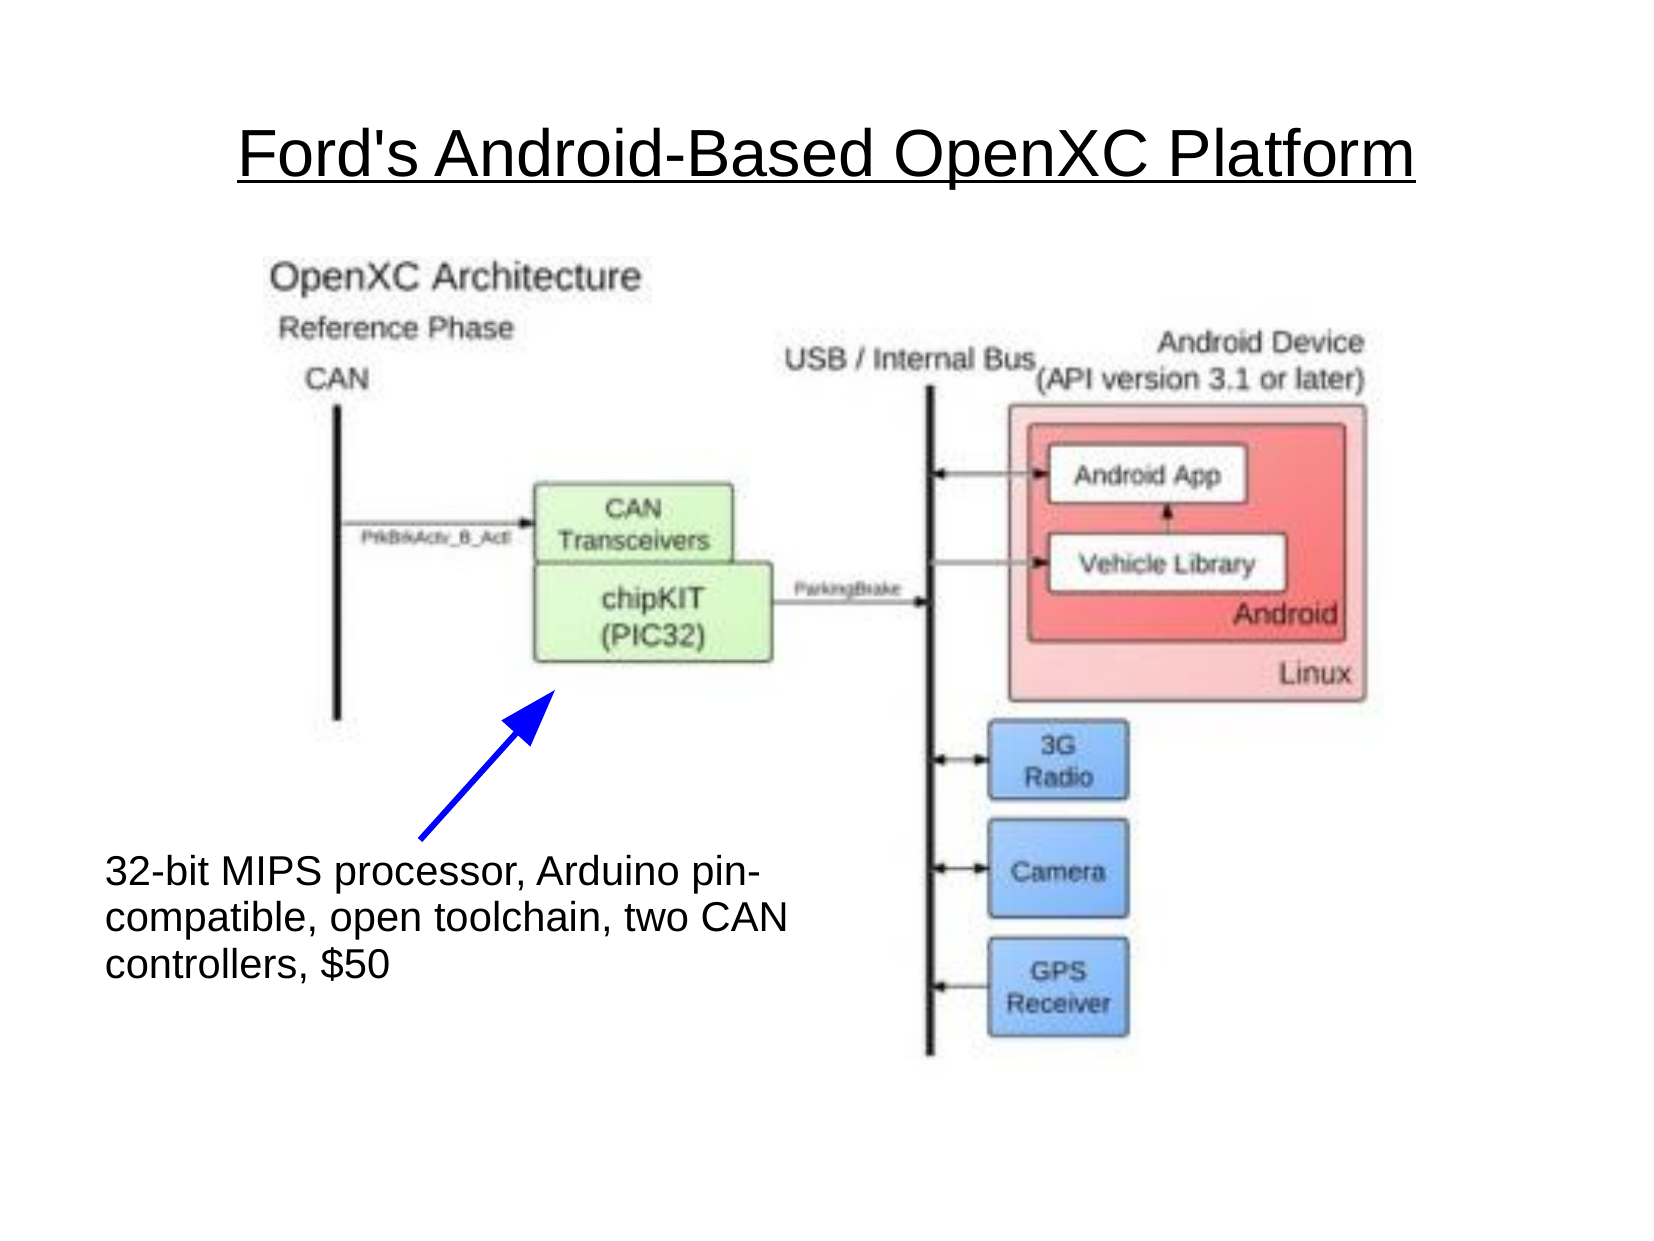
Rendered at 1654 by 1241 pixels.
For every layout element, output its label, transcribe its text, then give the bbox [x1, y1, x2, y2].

text_box 32-bit MIPS processor, Arduino pin-compatible, open toolchain, two CAN controllers, $50 [90, 840, 841, 1021]
picture [263, 256, 1390, 1075]
title Ford's Android-Based OpenXC Platform [82, 49, 1571, 257]
